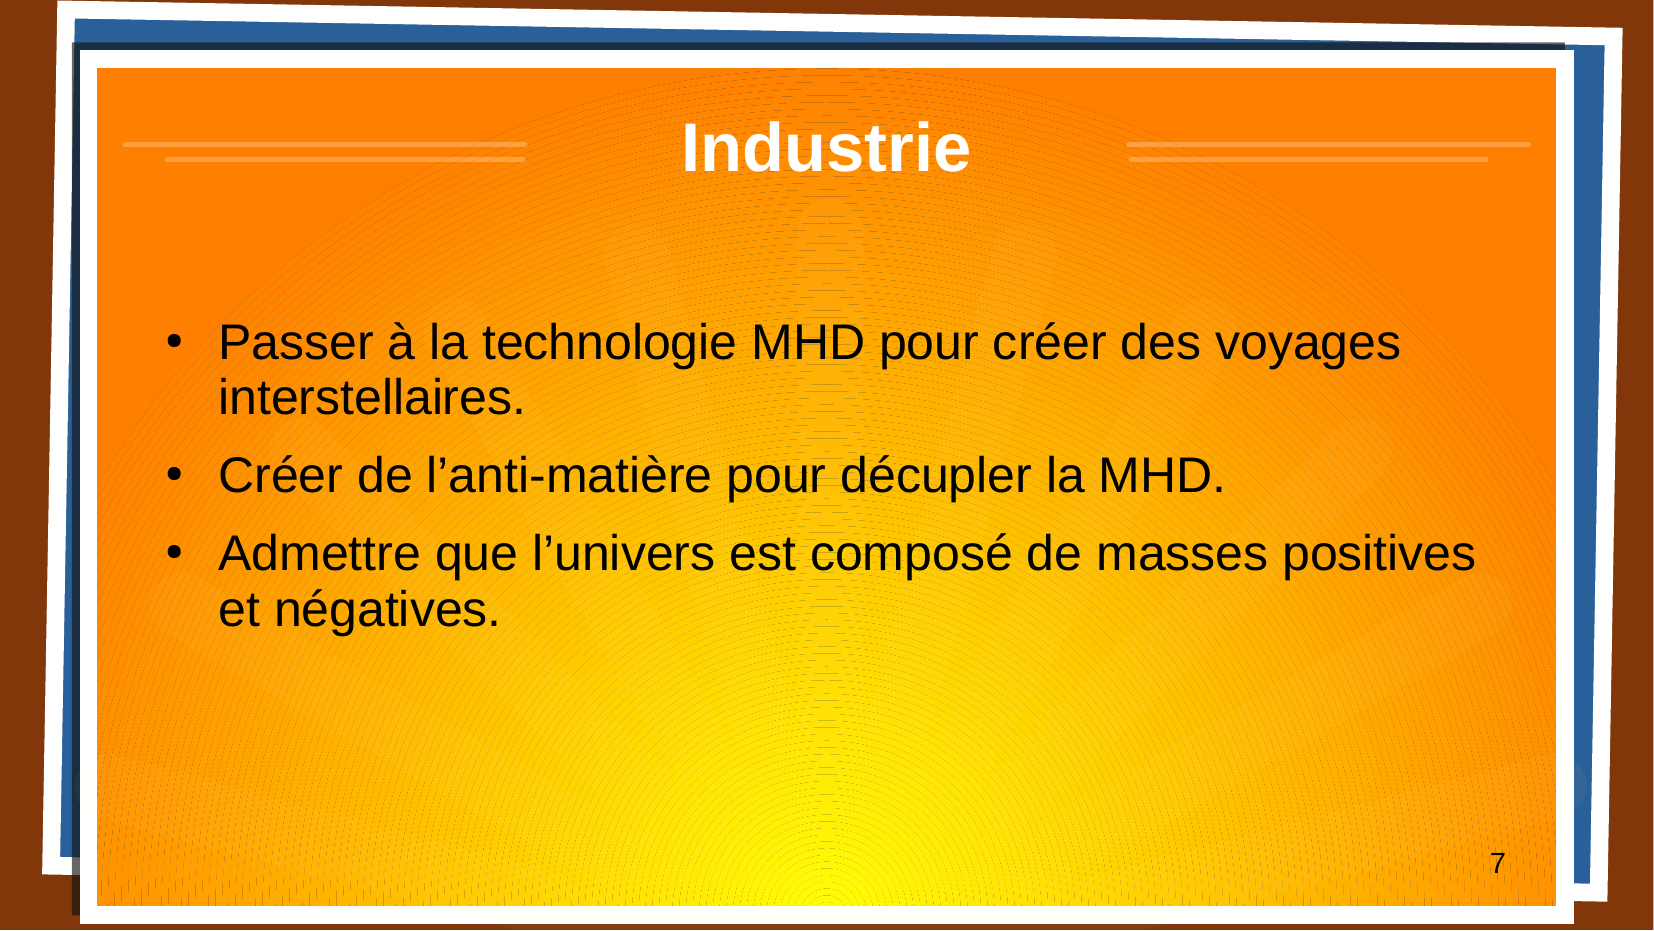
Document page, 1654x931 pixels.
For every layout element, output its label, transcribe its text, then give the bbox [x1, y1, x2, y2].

list Passer à la technologie MHD pour créer des voyages interstellaires. Créer de l’anti-matière pour décupler la MHD. Admettre que l’univers est composé de masses positives et négatives. [147, 236, 1506, 827]
title Industrie [531, 73, 1123, 222]
